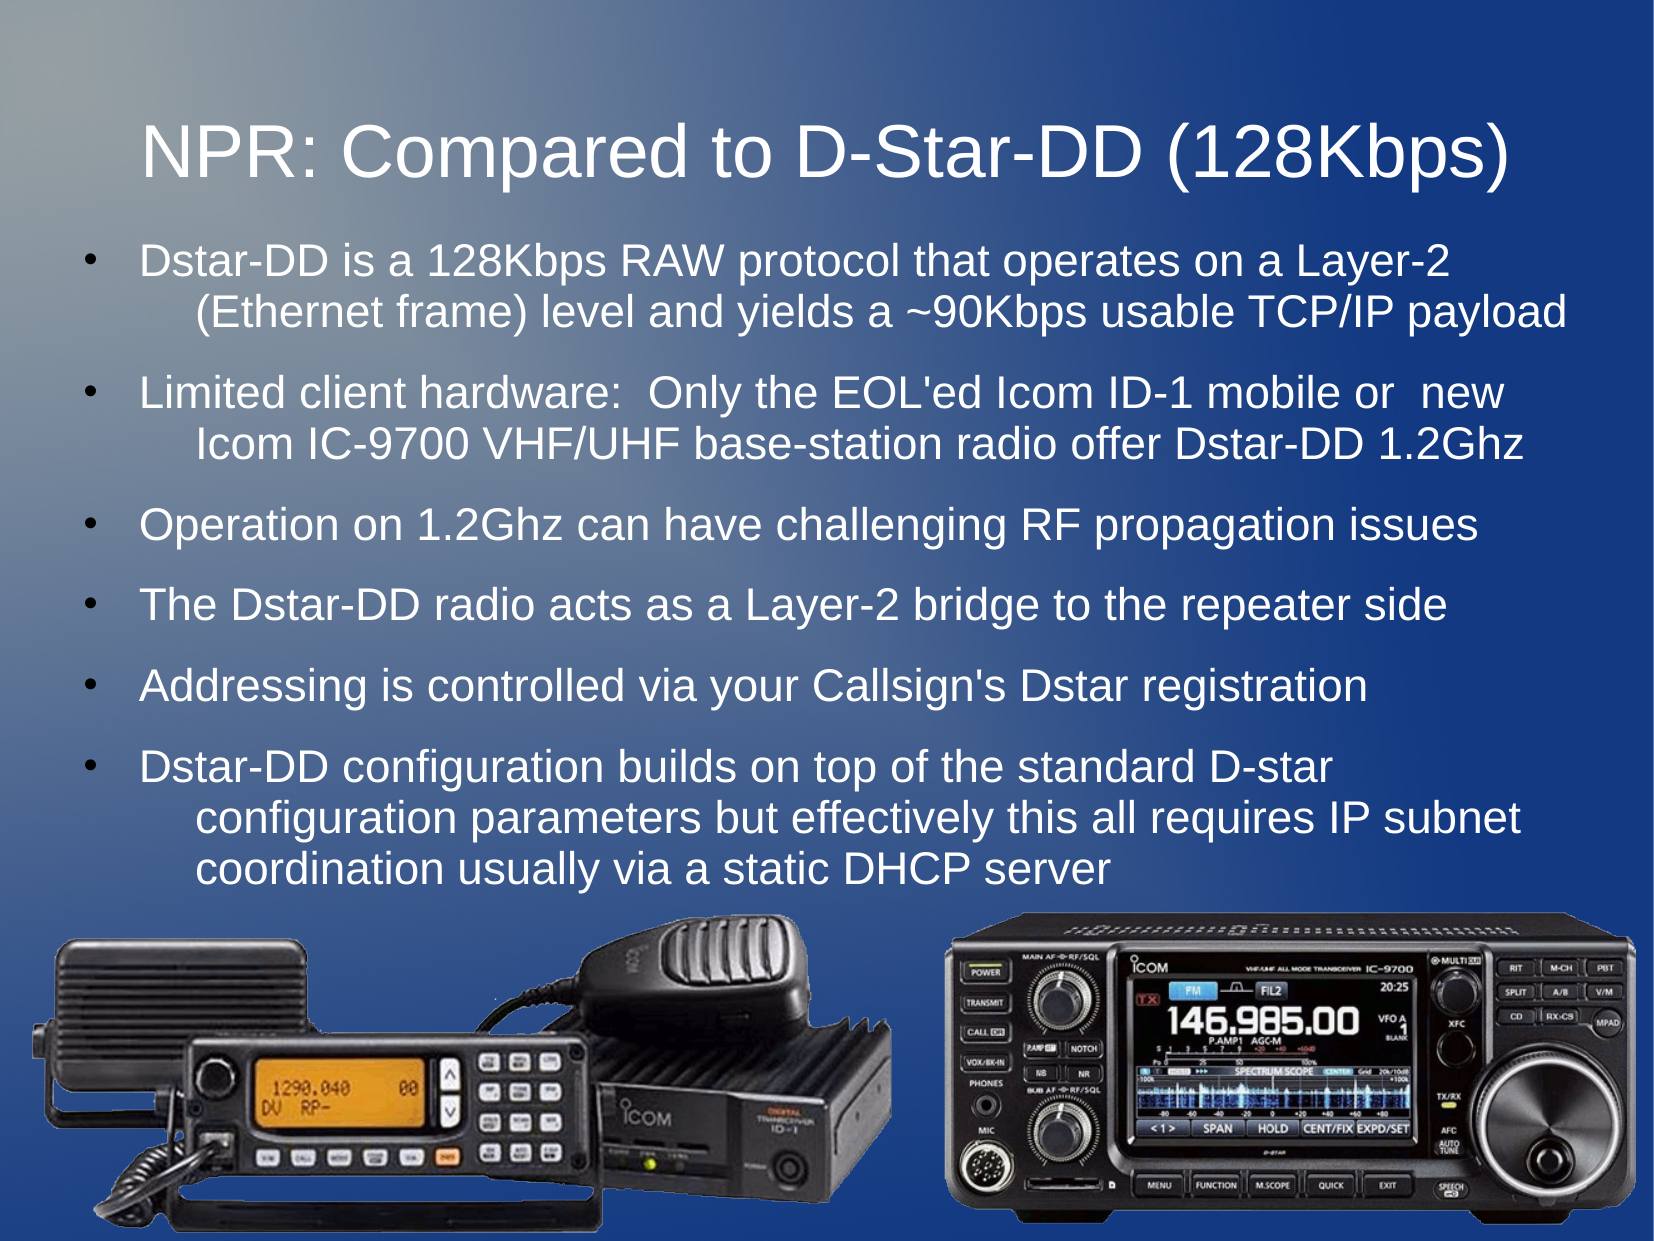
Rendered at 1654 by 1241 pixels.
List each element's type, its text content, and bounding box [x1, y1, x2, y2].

title NPR: Compared to D-Star-DD (128Kbps) [82, 49, 1571, 231]
picture [0, 0, 1654, 1241]
list Dstar-DD is a 128Kbps RAW protocol that operates on a Layer-2 (Ethernet frame) level and yields a ~90Kbps usable TCP/IP payload Limited client hardware: Only the EOL'ed Icom ID-1 mobile or new Icom IC-9700 VHF/UHF base-station radio offer Dstar-DD 1.2Ghz Operation on 1.2Ghz can have challenging RF propagation issues The Dstar-DD radio acts as a Layer-2 bridge to the repeater side Addressing is controlled via your Callsign's Dstar registration Dstar-DD configuration builds on top of the standard D-star configuration parameters but effectively this all requires IP subnet coordination usually via a static DHCP server [82, 231, 1571, 955]
